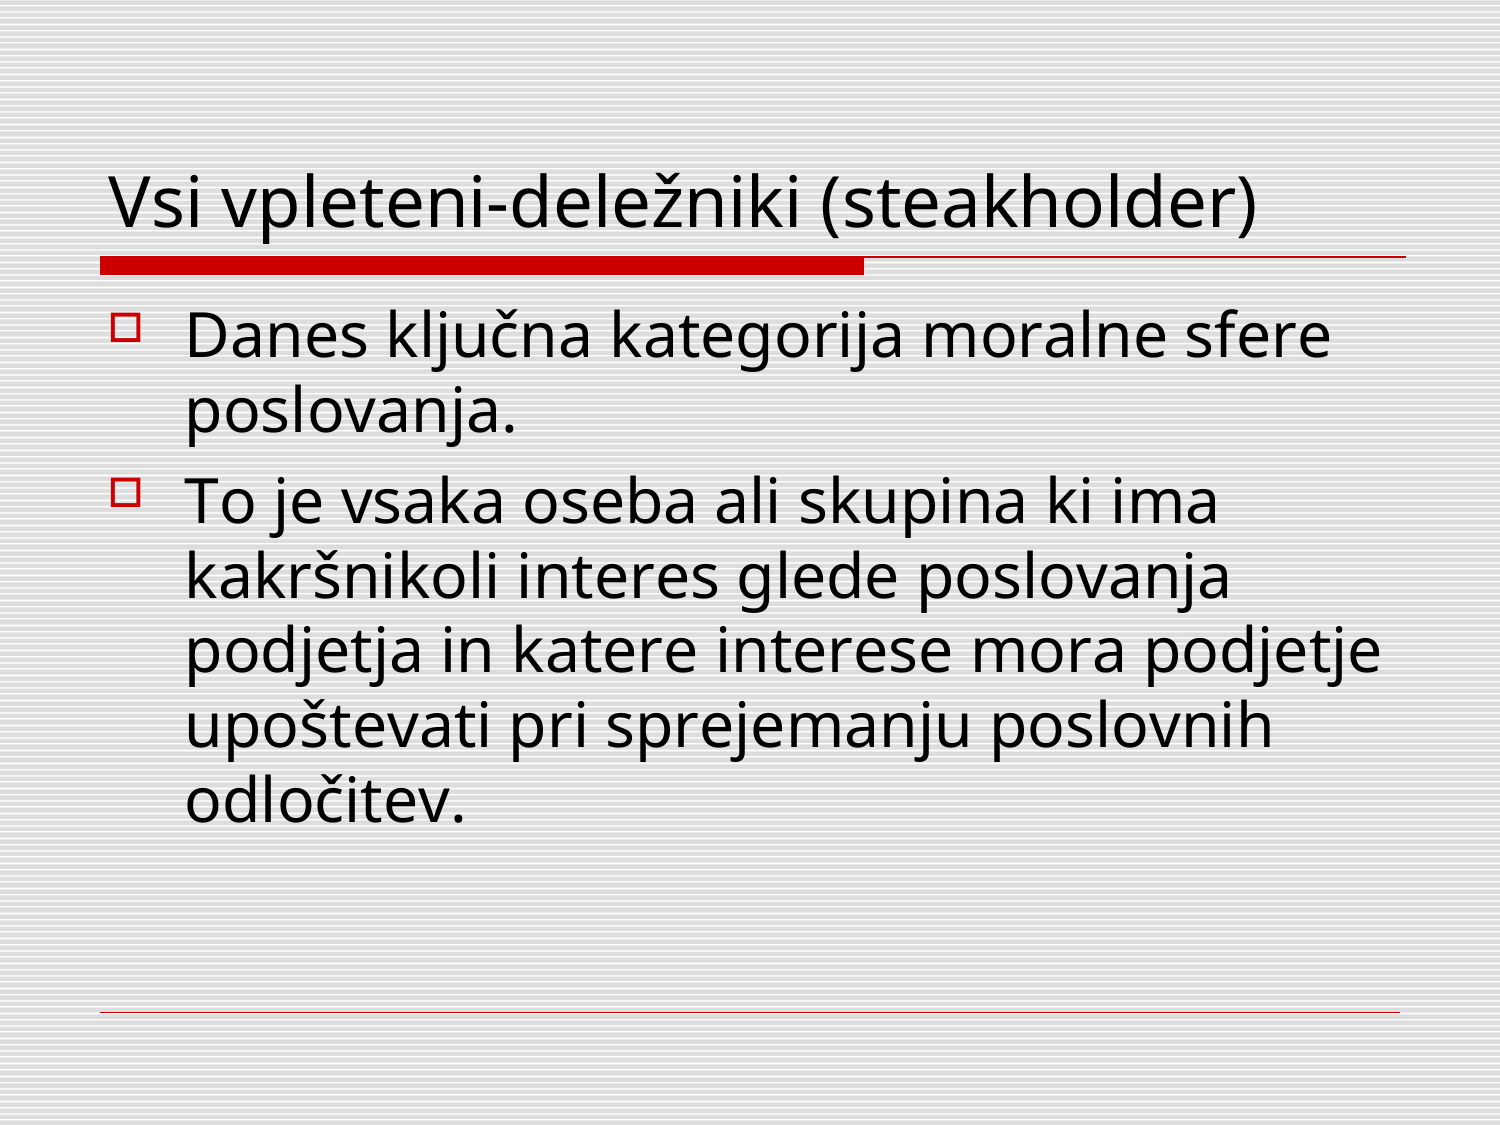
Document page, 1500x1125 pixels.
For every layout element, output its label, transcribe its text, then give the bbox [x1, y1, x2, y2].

picture [0, 0, 1500, 1125]
list Danes ključna kategorija moralne sfere poslovanja. To je vsaka oseba ali skupina ki ima kakršnikoli interes glede poslovanja podjetja in katere interese mora podjetje upoštevati pri sprejemanju poslovnih odločitev. [92, 287, 1406, 988]
title Vsi vpleteni-deležniki (steakholder) [94, 49, 1407, 250]
